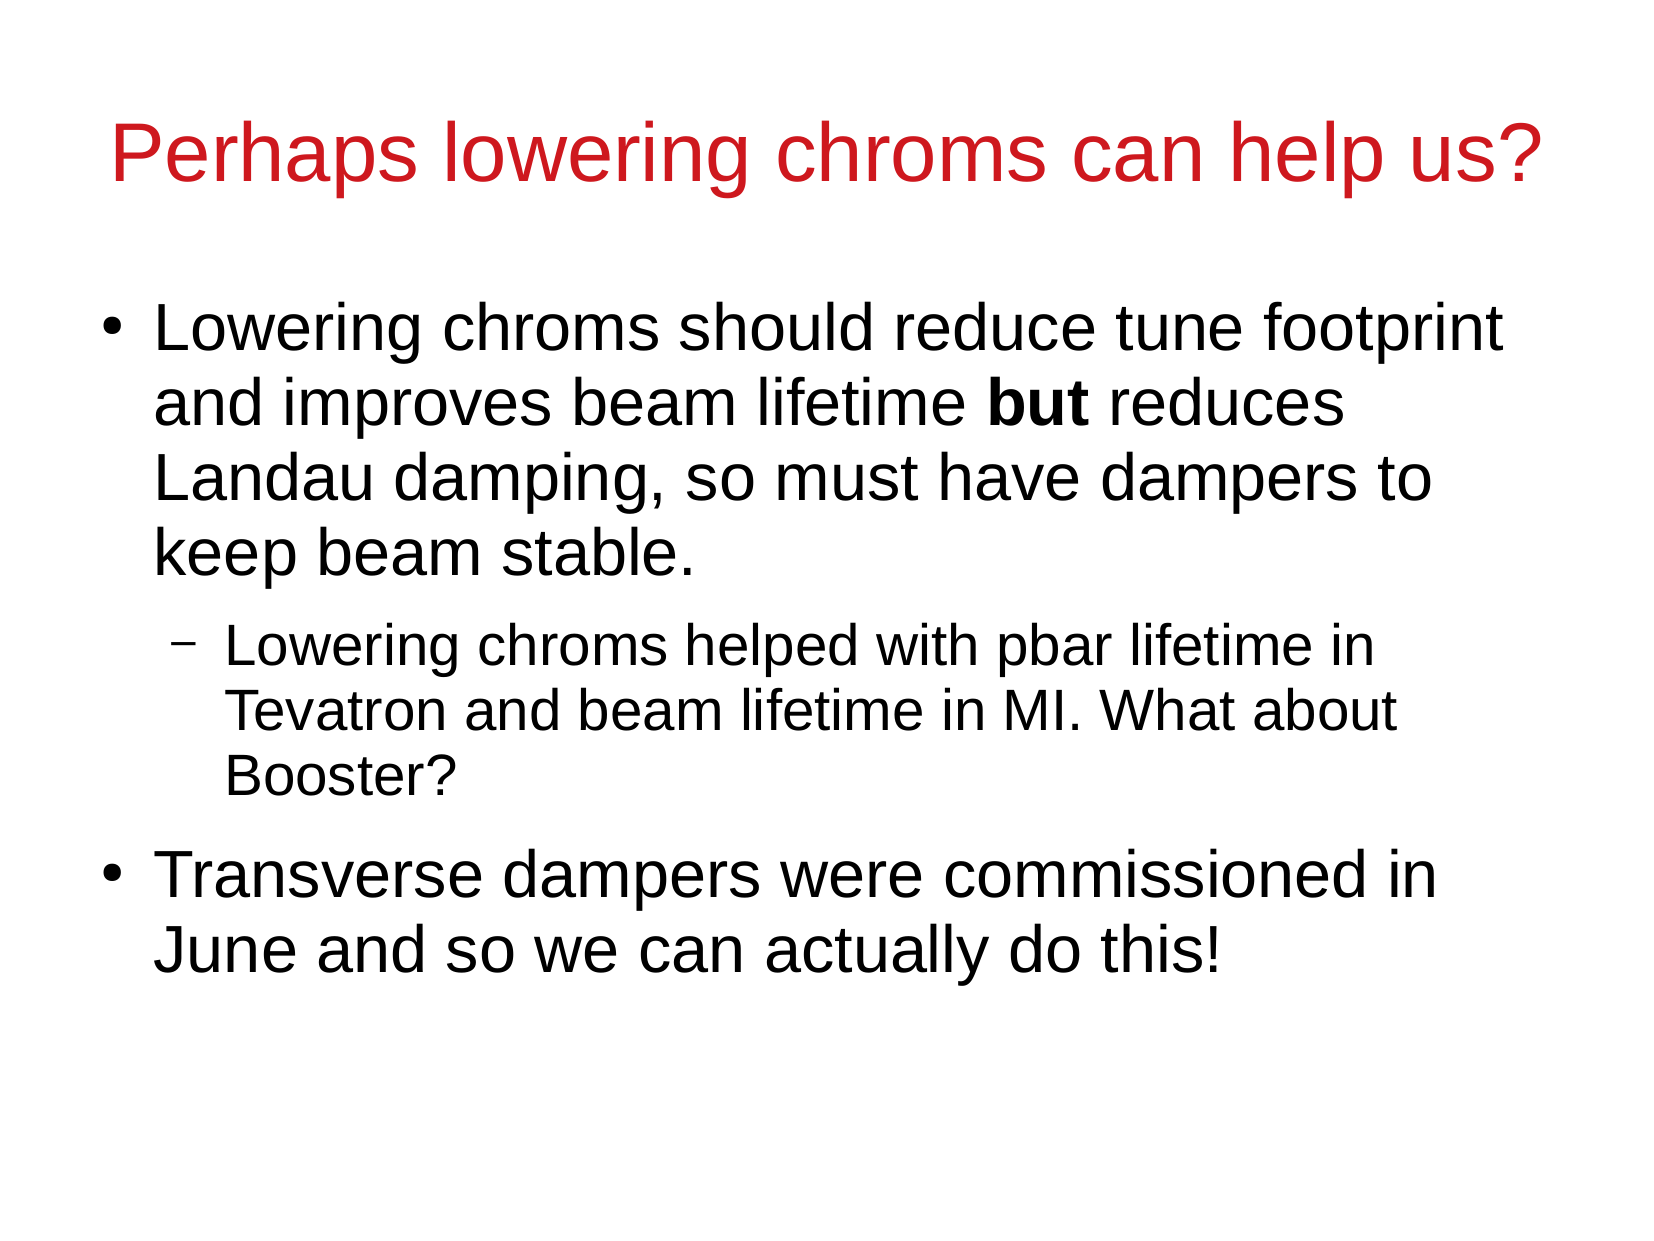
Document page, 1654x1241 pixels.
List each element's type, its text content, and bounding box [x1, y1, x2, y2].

list Lowering chroms should reduce tune footprint and improves beam lifetime but reduces Landau damping, so must have dampers to keep beam stable. Lowering chroms helped with pbar lifetime in Tevatron and beam lifetime in MI. What about Booster? Transverse dampers were commissioned in June and so we can actually do this! [82, 290, 1571, 1010]
title Perhaps lowering chroms can help us? [82, 49, 1571, 257]
